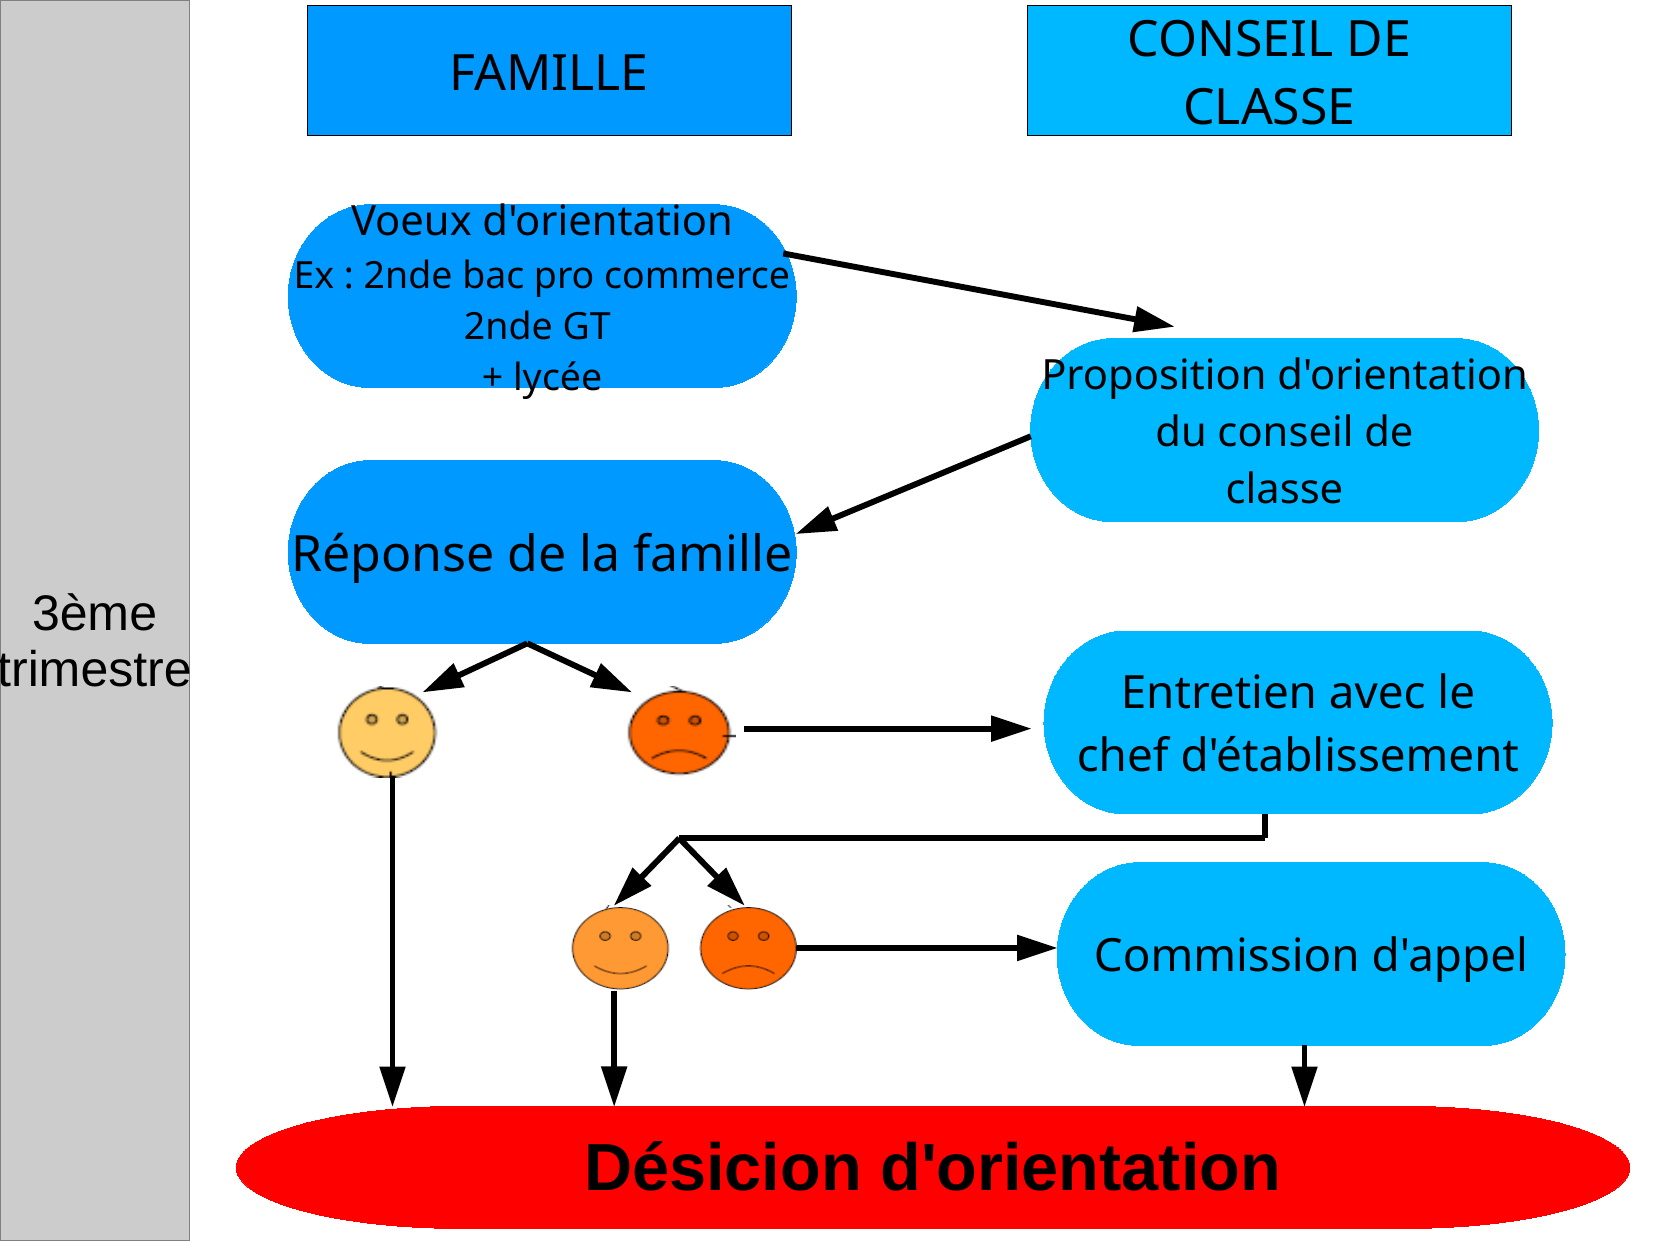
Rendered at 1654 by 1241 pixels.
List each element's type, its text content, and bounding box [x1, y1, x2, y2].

text_box Désicion d'orientation [236, 1106, 1630, 1229]
text_box Réponse de la famille [288, 460, 797, 644]
text_box Entretien avec le chef d'établissement [1043, 631, 1553, 814]
picture [318, 686, 450, 778]
text_box 3ème trimestre [0, 0, 190, 1241]
picture [618, 686, 736, 778]
picture [561, 905, 797, 991]
text_box FAMILLE [307, 5, 792, 136]
text_box Commission d'appel [1057, 862, 1566, 1046]
text_box CONSEIL DE CLASSE [1027, 5, 1512, 136]
text_box Proposition d'orientation du conseil de classe [1030, 338, 1539, 522]
text_box Voeux d'orientation Ex : 2nde bac pro commerce 2nde GT + lycée [288, 204, 797, 388]
